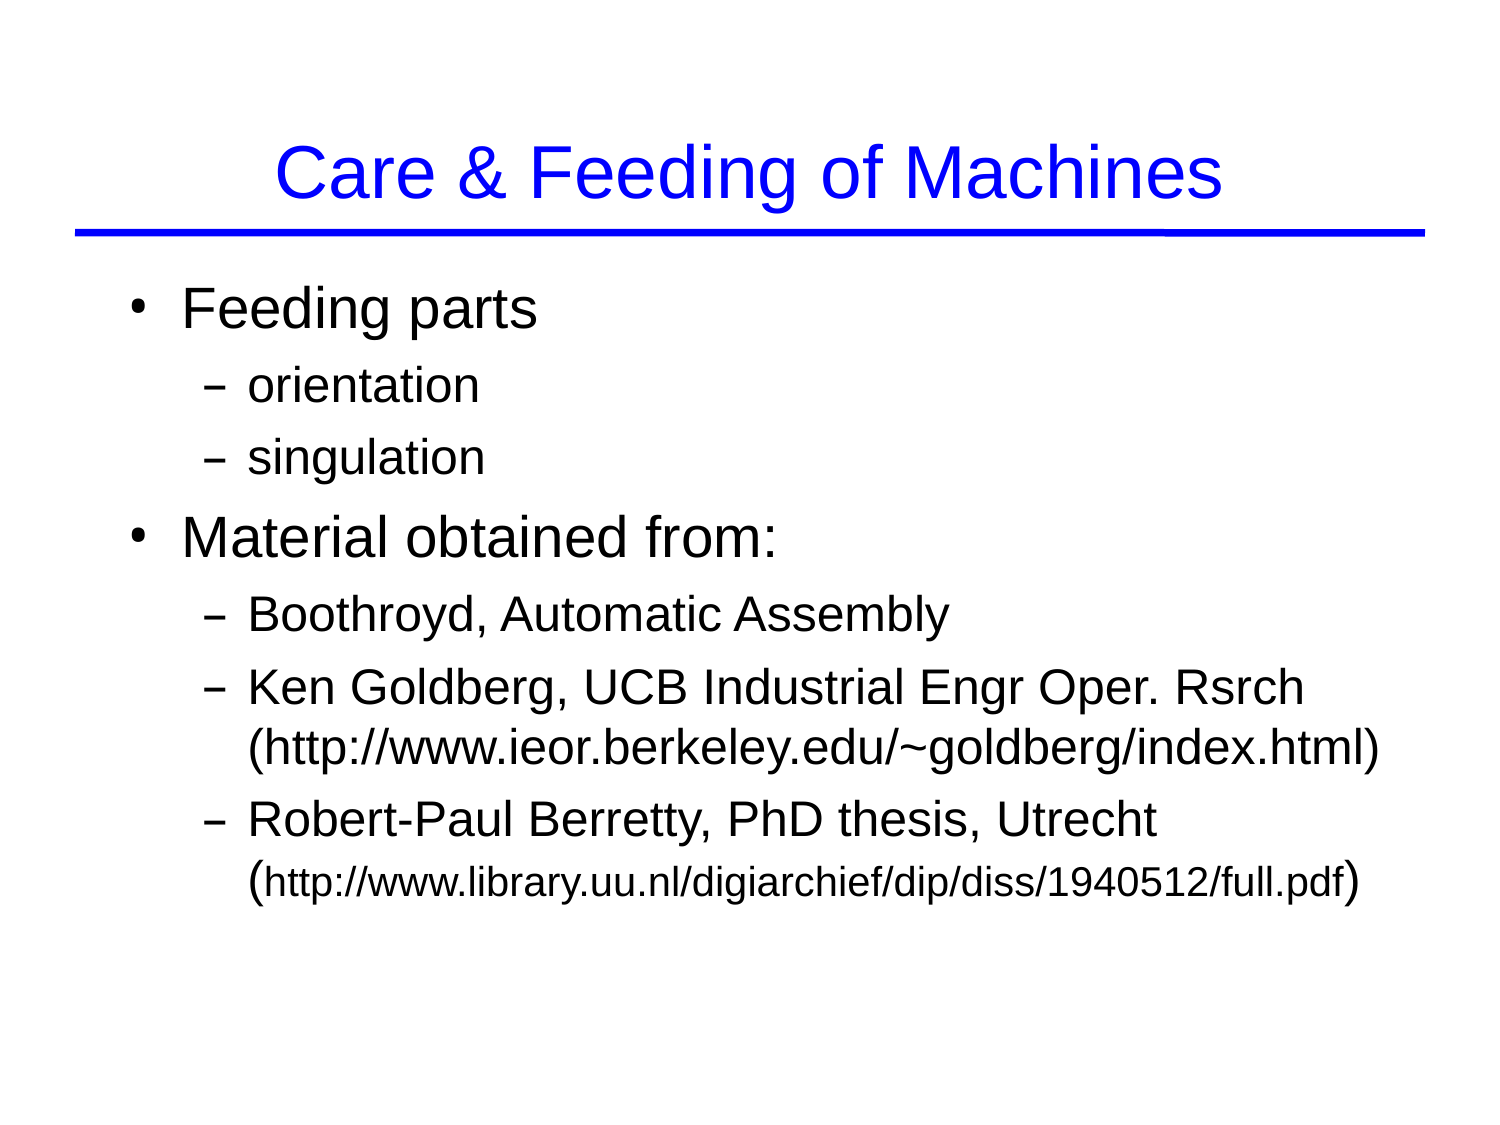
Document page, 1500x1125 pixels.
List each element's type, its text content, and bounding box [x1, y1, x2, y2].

list Feeding parts orientation singulation Material obtained from: Boothroyd, Automatic Assembly Ken Goldberg, UCB Industrial Engr Oper. Rsrch (http://www.ieor.berkeley.edu/~goldberg/index.html) Robert-Paul Berretty, PhD thesis, Utrecht (http://www.library.uu.nl/digiarchief/dip/diss/1940512/full.pdf) [112, 262, 1410, 1000]
title Care & Feeding of Machines [112, 99, 1388, 238]
